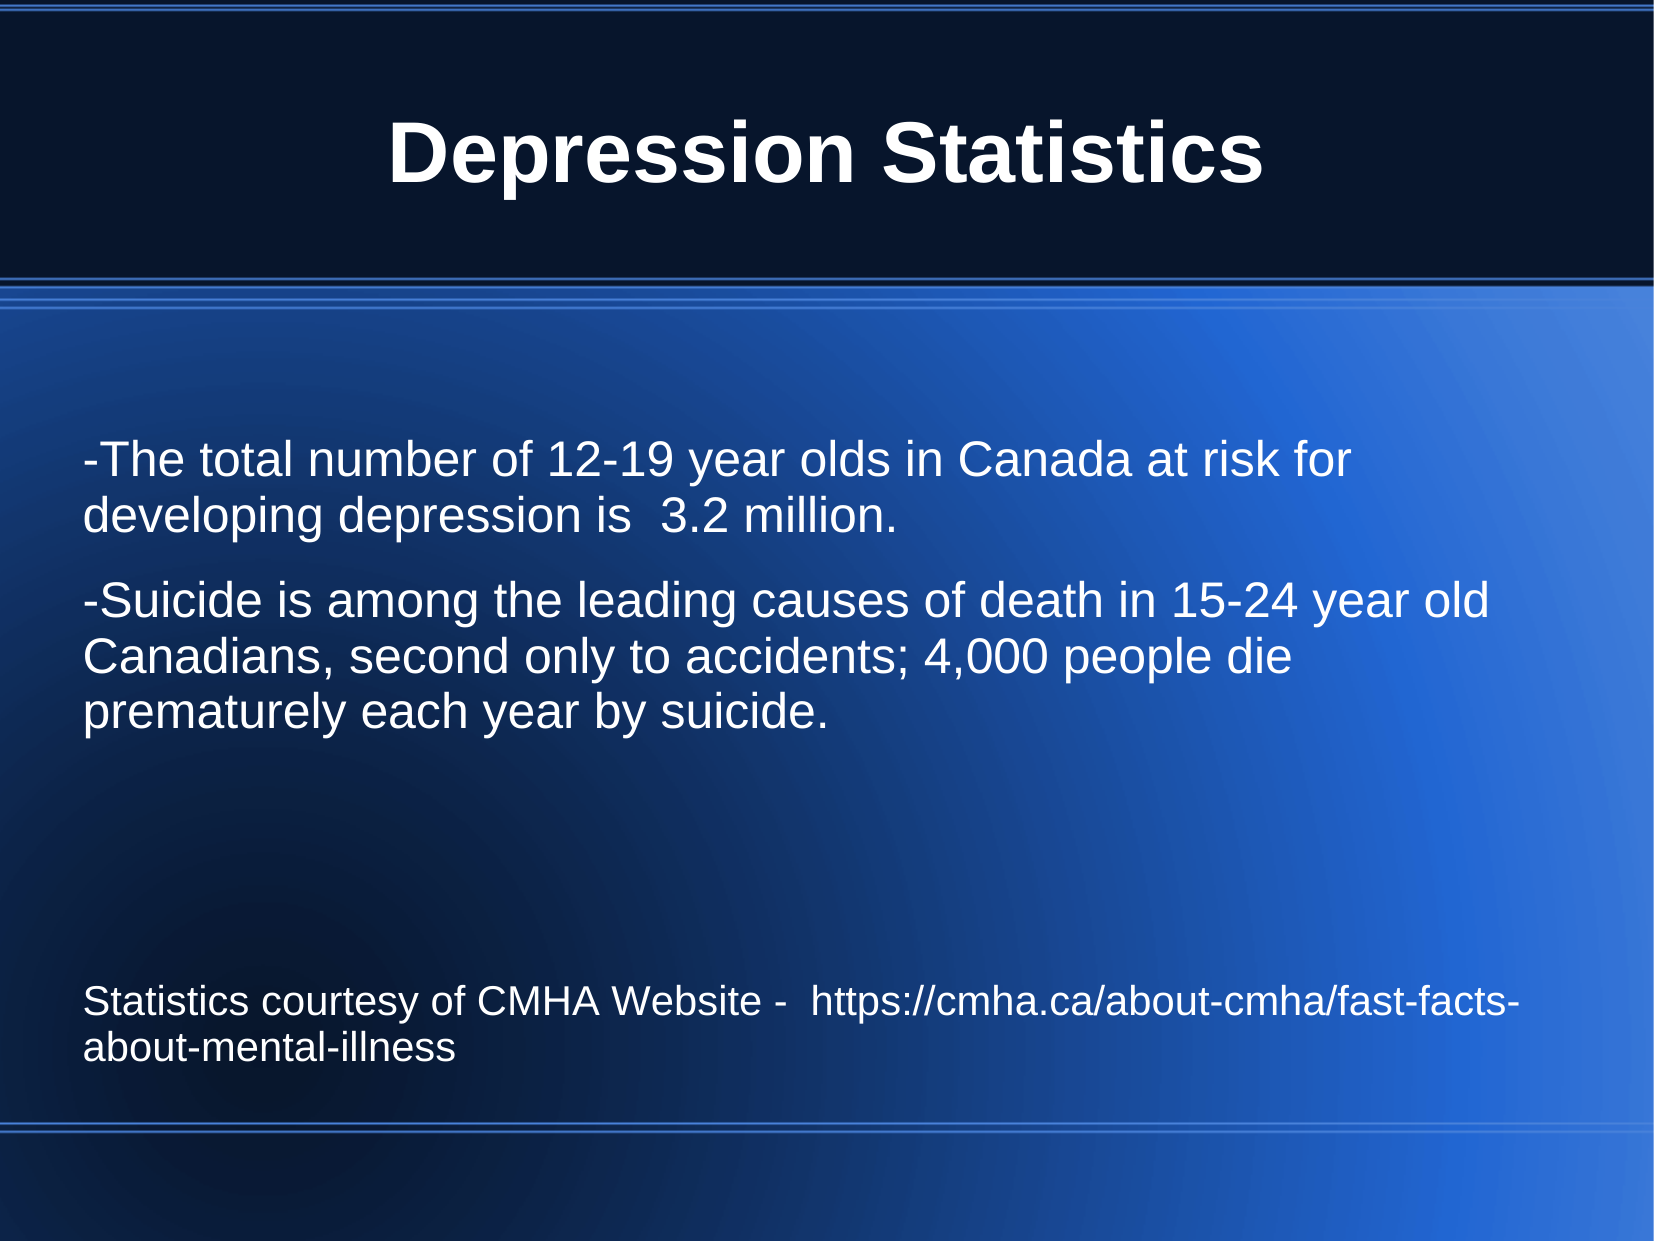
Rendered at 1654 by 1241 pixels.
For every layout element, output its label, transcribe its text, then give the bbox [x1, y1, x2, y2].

list -The total number of 12-19 year olds in Canada at risk for developing depression is 3.2 million. -Suicide is among the leading causes of death in 15-24 year old Canadians, second only to accidents; 4,000 people die prematurely each year by suicide. Statistics courtesy of CMHA Website - https://cmha.ca/about-cmha/fast-facts-about-mental-illness [82, 355, 1571, 1072]
title Depression Statistics [82, 49, 1571, 257]
picture [0, 0, 1654, 1241]
